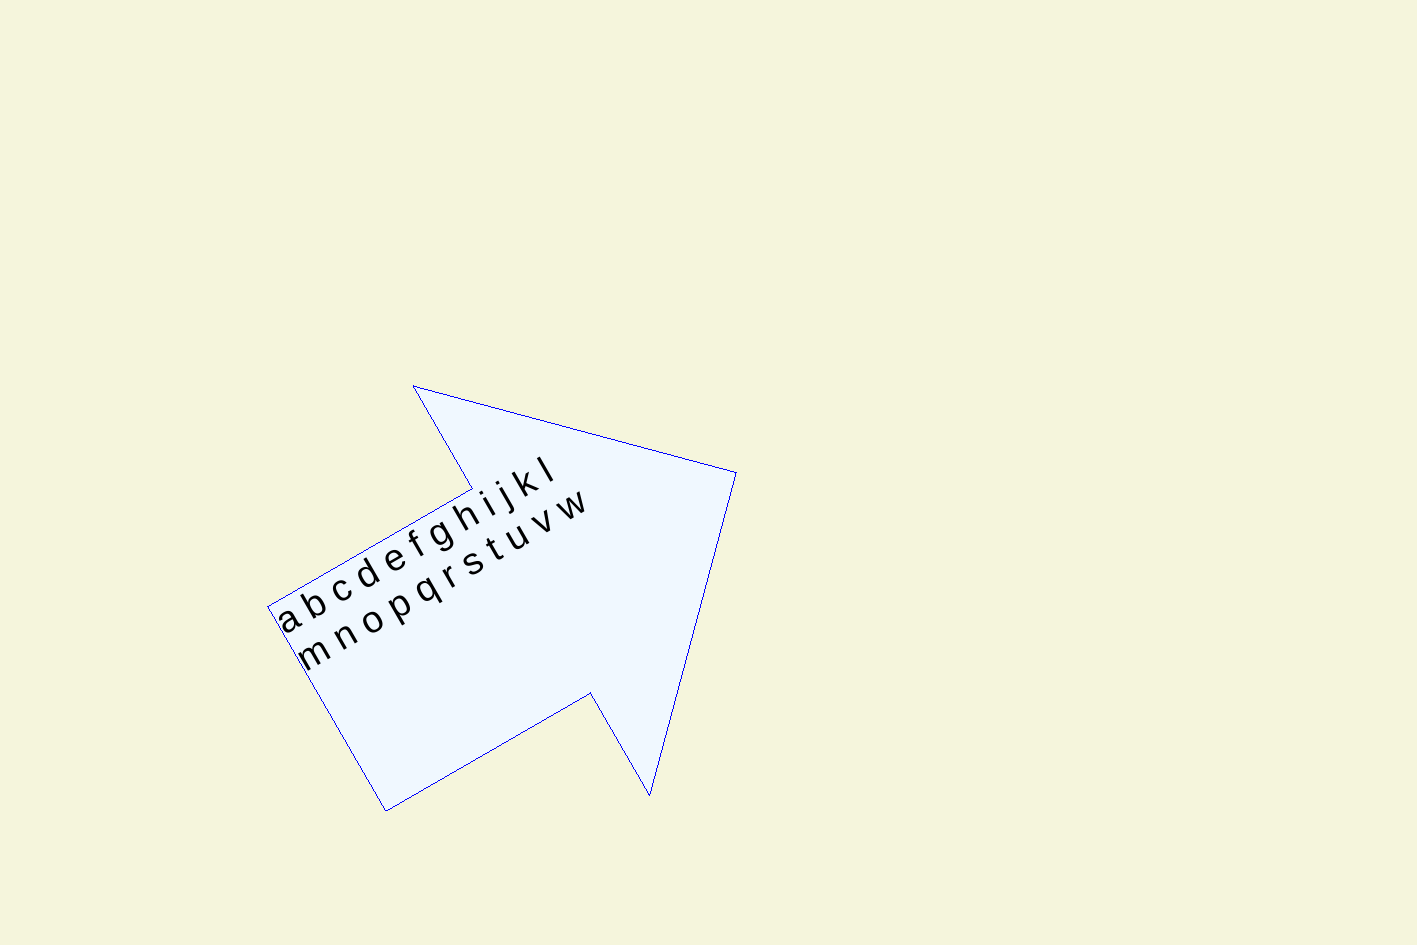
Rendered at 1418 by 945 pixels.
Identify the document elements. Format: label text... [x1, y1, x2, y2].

text_box a b c d e f g h i j k l m n o p q r s t u v w [267, 385, 737, 811]
